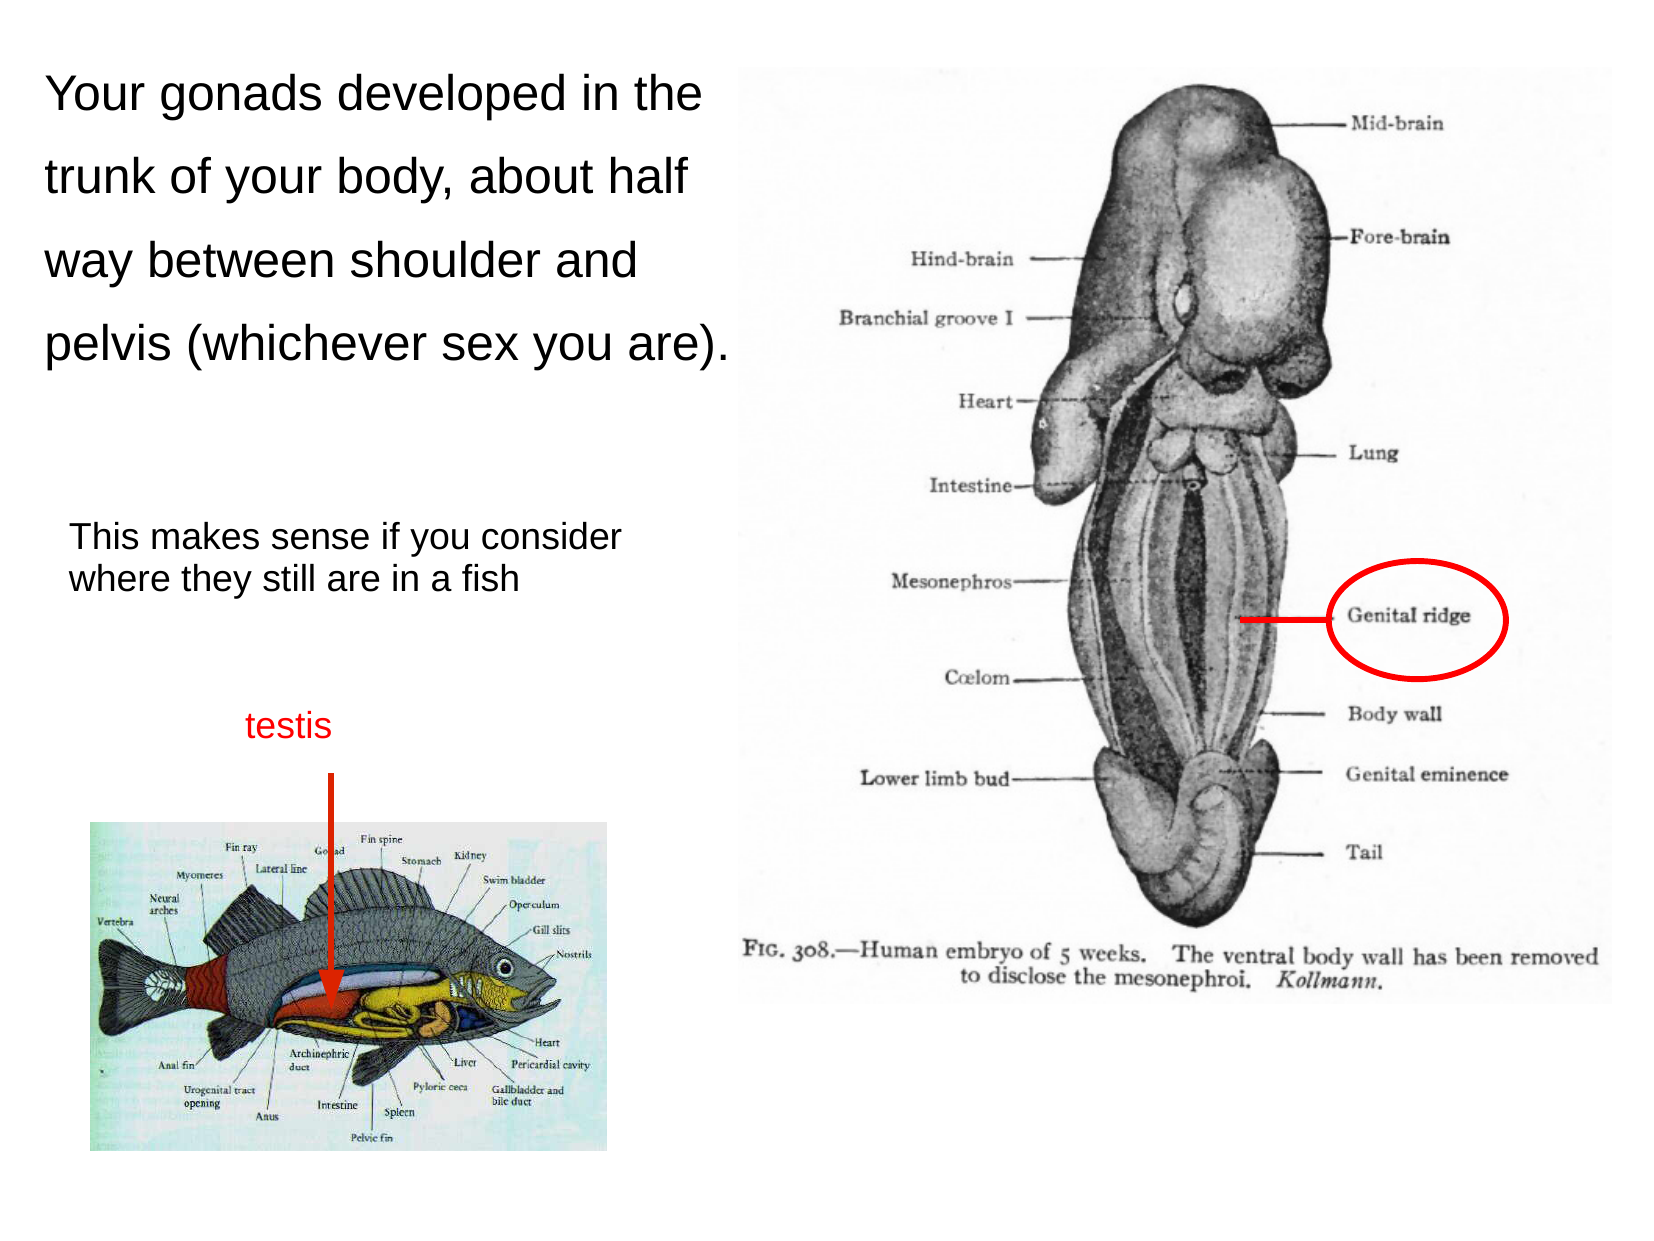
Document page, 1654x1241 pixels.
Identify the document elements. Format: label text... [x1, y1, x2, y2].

text_box This makes sense if you consider where they still are in a fish [54, 508, 691, 608]
text_box testis [230, 697, 491, 755]
picture [738, 67, 1612, 1004]
picture [90, 822, 607, 1151]
text_box Your gonads developed in the trunk of your body, about half way between shoulder and pelvis (whichever sex you are). [29, 29, 768, 351]
